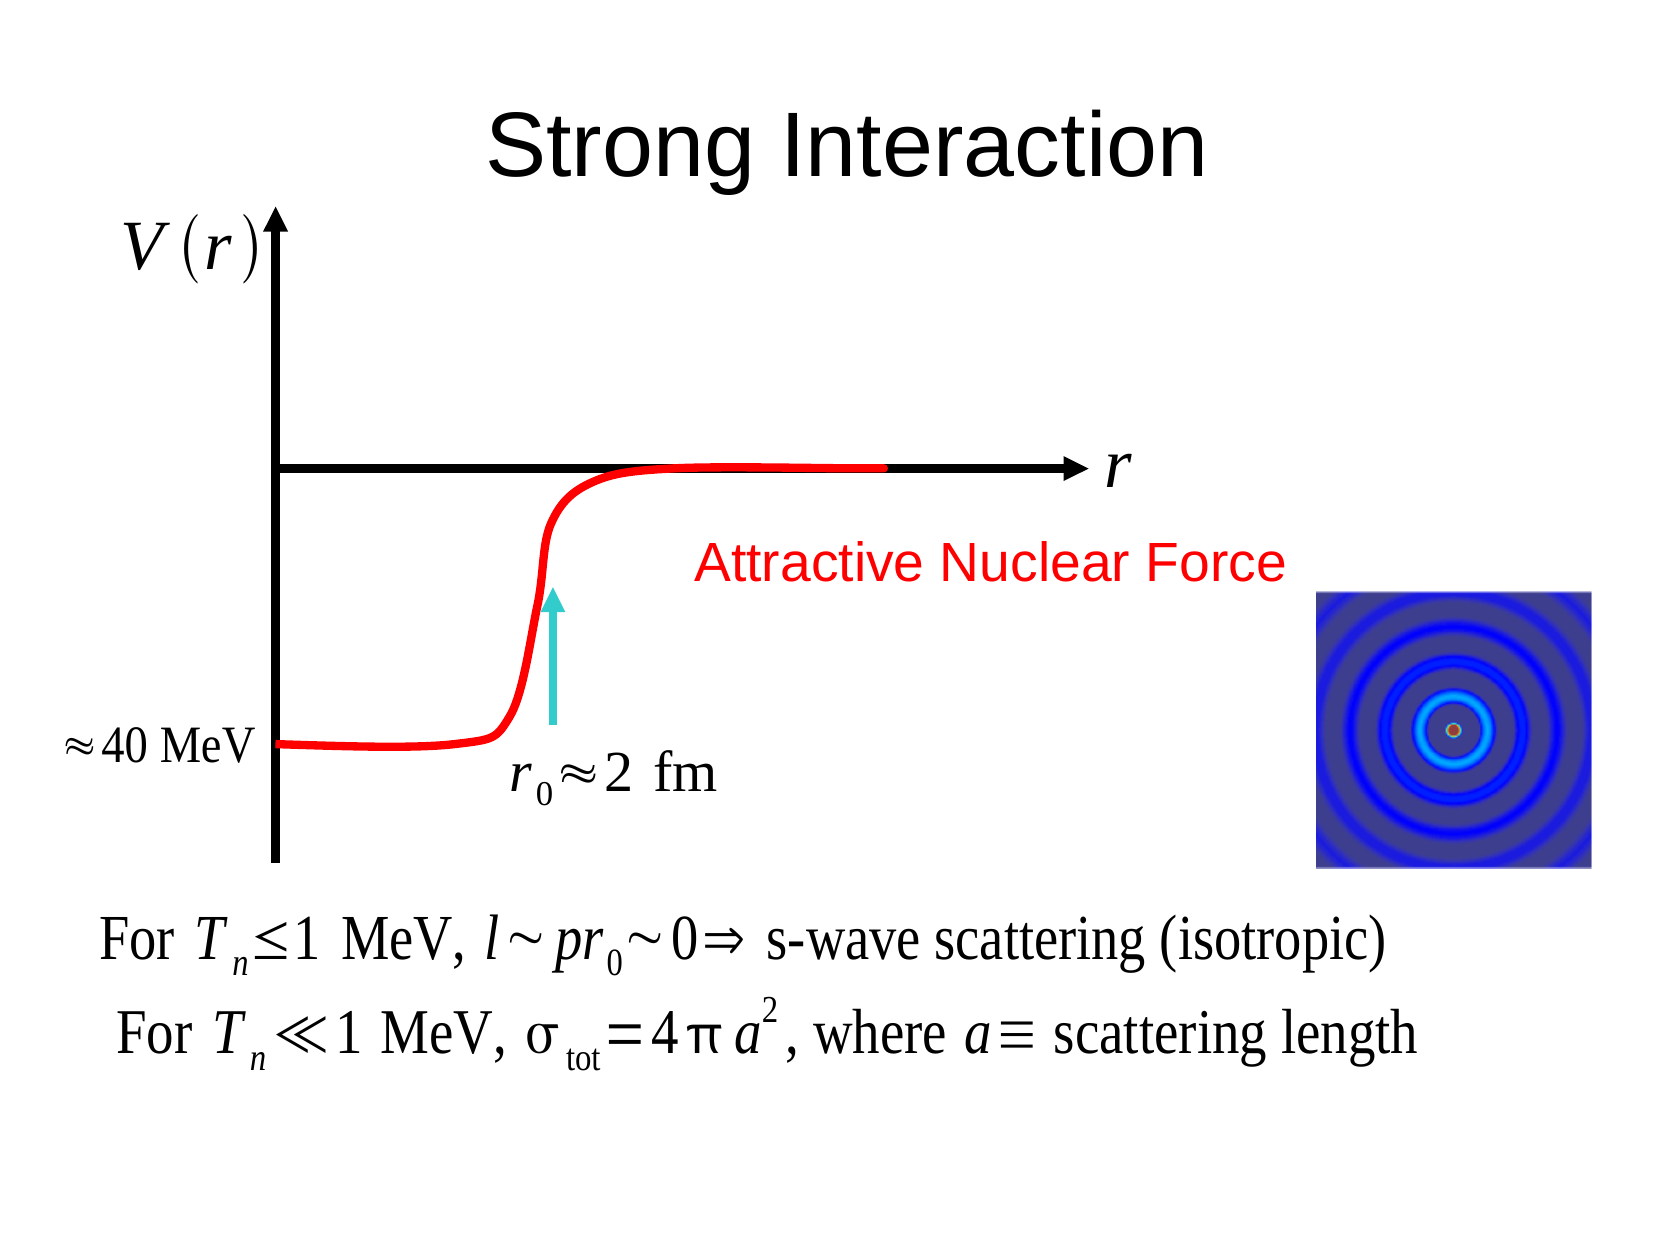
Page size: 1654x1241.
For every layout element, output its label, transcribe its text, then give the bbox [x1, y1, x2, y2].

picture [1316, 590, 1595, 869]
chart [102, 990, 1431, 1079]
text_box Attractive Nuclear Force [679, 523, 1303, 601]
chart [85, 903, 1399, 984]
chart [1098, 425, 1139, 504]
chart [502, 739, 724, 813]
chart [114, 206, 269, 288]
chart [31, 716, 268, 775]
title Strong Interaction [289, 27, 1406, 262]
